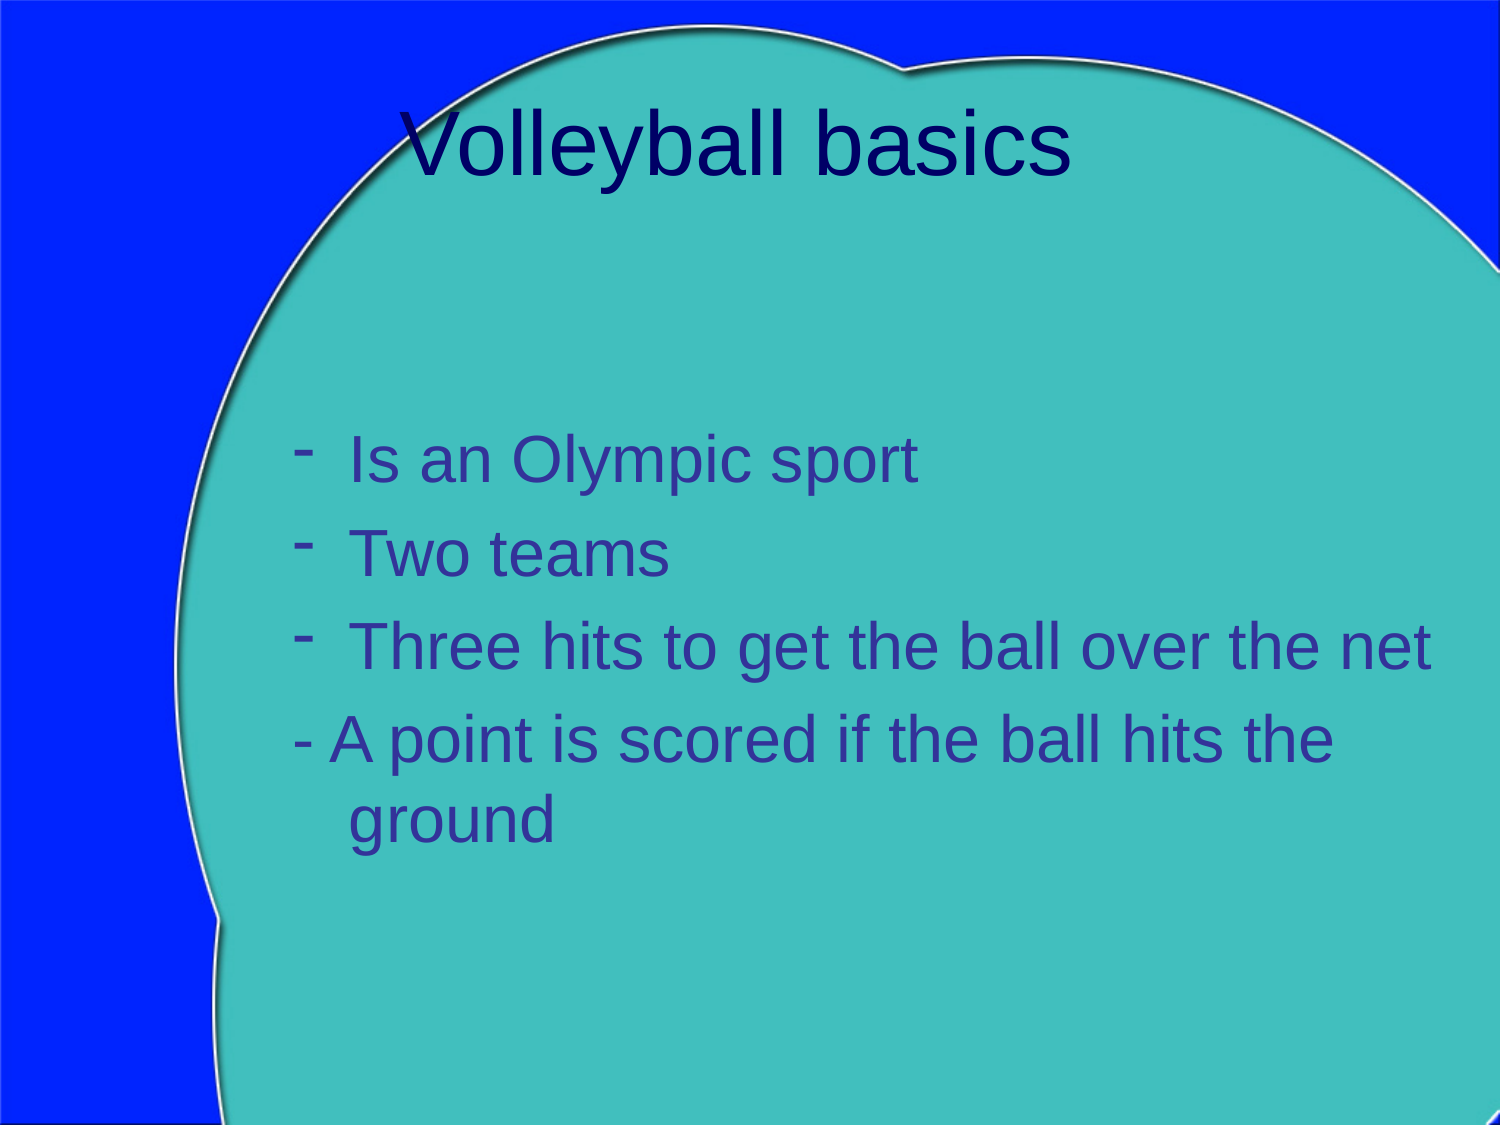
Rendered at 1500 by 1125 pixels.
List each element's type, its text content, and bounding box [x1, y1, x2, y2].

list Is an Olympic sport Two teams Three hits to get the ball over the net - A point is scored if the ball hits the ground [277, 408, 1459, 1045]
picture [0, 0, 1500, 1125]
title Volleyball basics [75, 45, 1425, 233]
